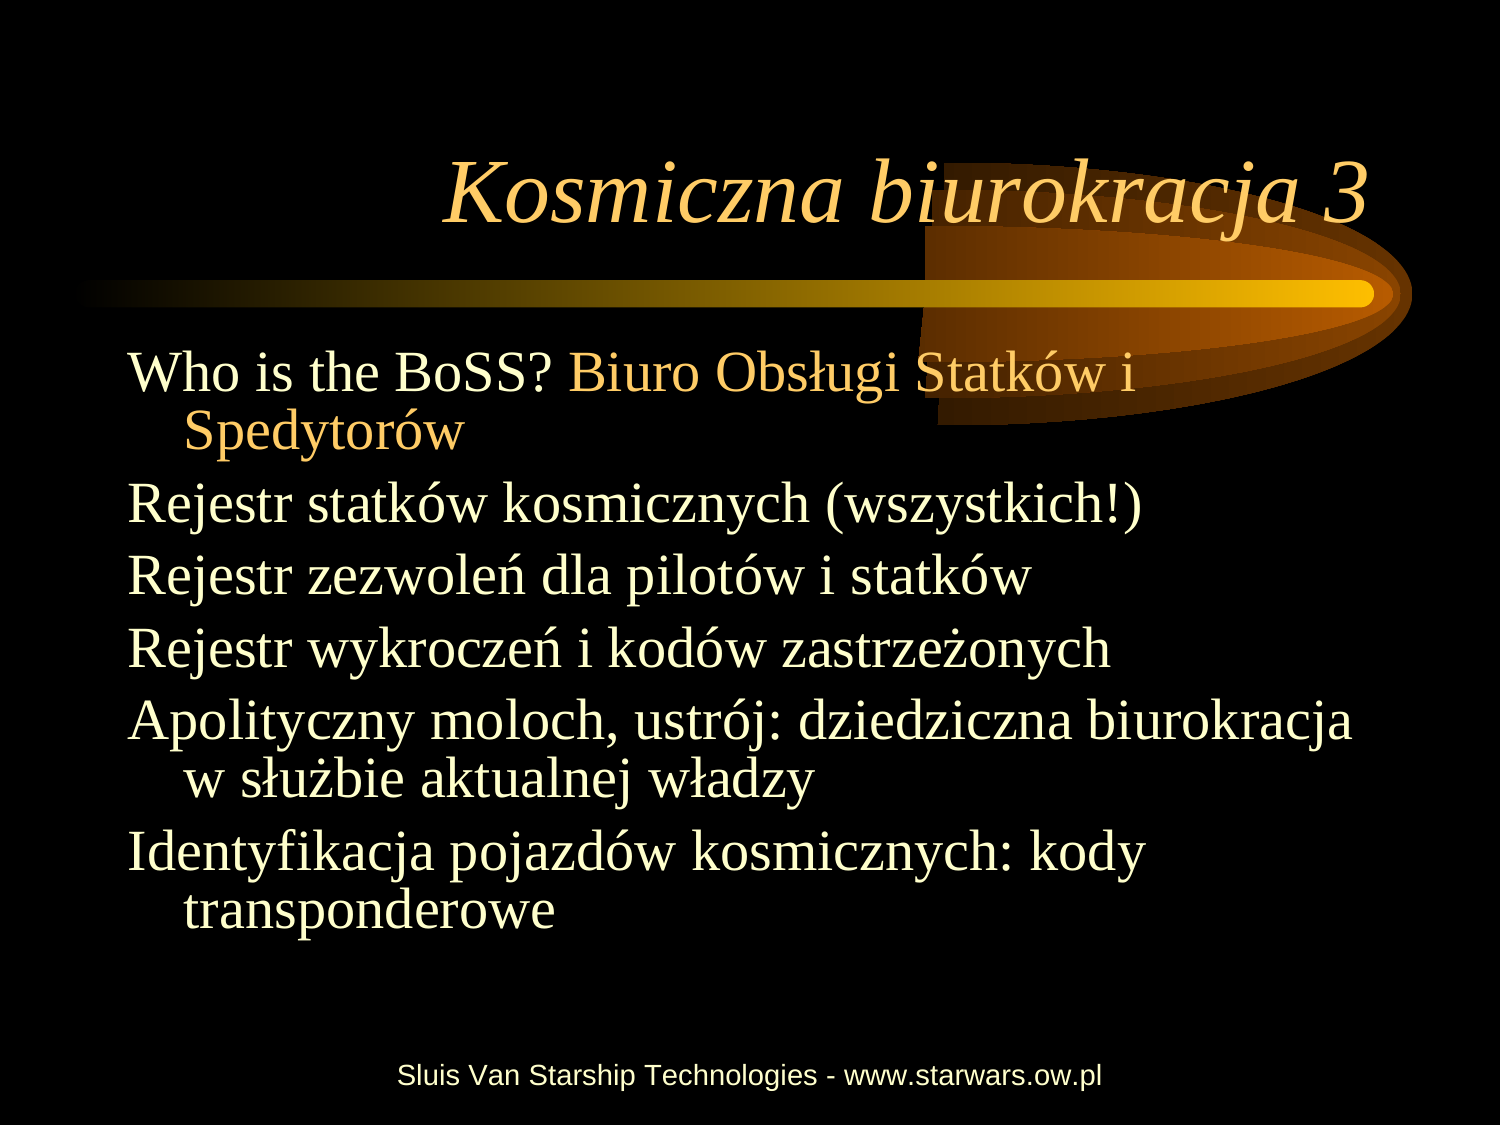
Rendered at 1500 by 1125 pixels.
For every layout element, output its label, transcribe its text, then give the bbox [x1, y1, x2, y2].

title Kosmiczna biurokracja 3 [112, 62, 1388, 250]
list Who is the BoSS? Biuro Obsługi Statków i Spedytorów Rejestr statków kosmicznych (wszystkich!) Rejestr zezwoleń dla pilotów i statków Rejestr wykroczeń i kodów zastrzeżonych Apolityczny moloch, ustrój: dziedziczna biurokracja w służbie aktualnej władzy Identyfikacja pojazdów kosmicznych: kody transponderowe [112, 337, 1388, 1013]
